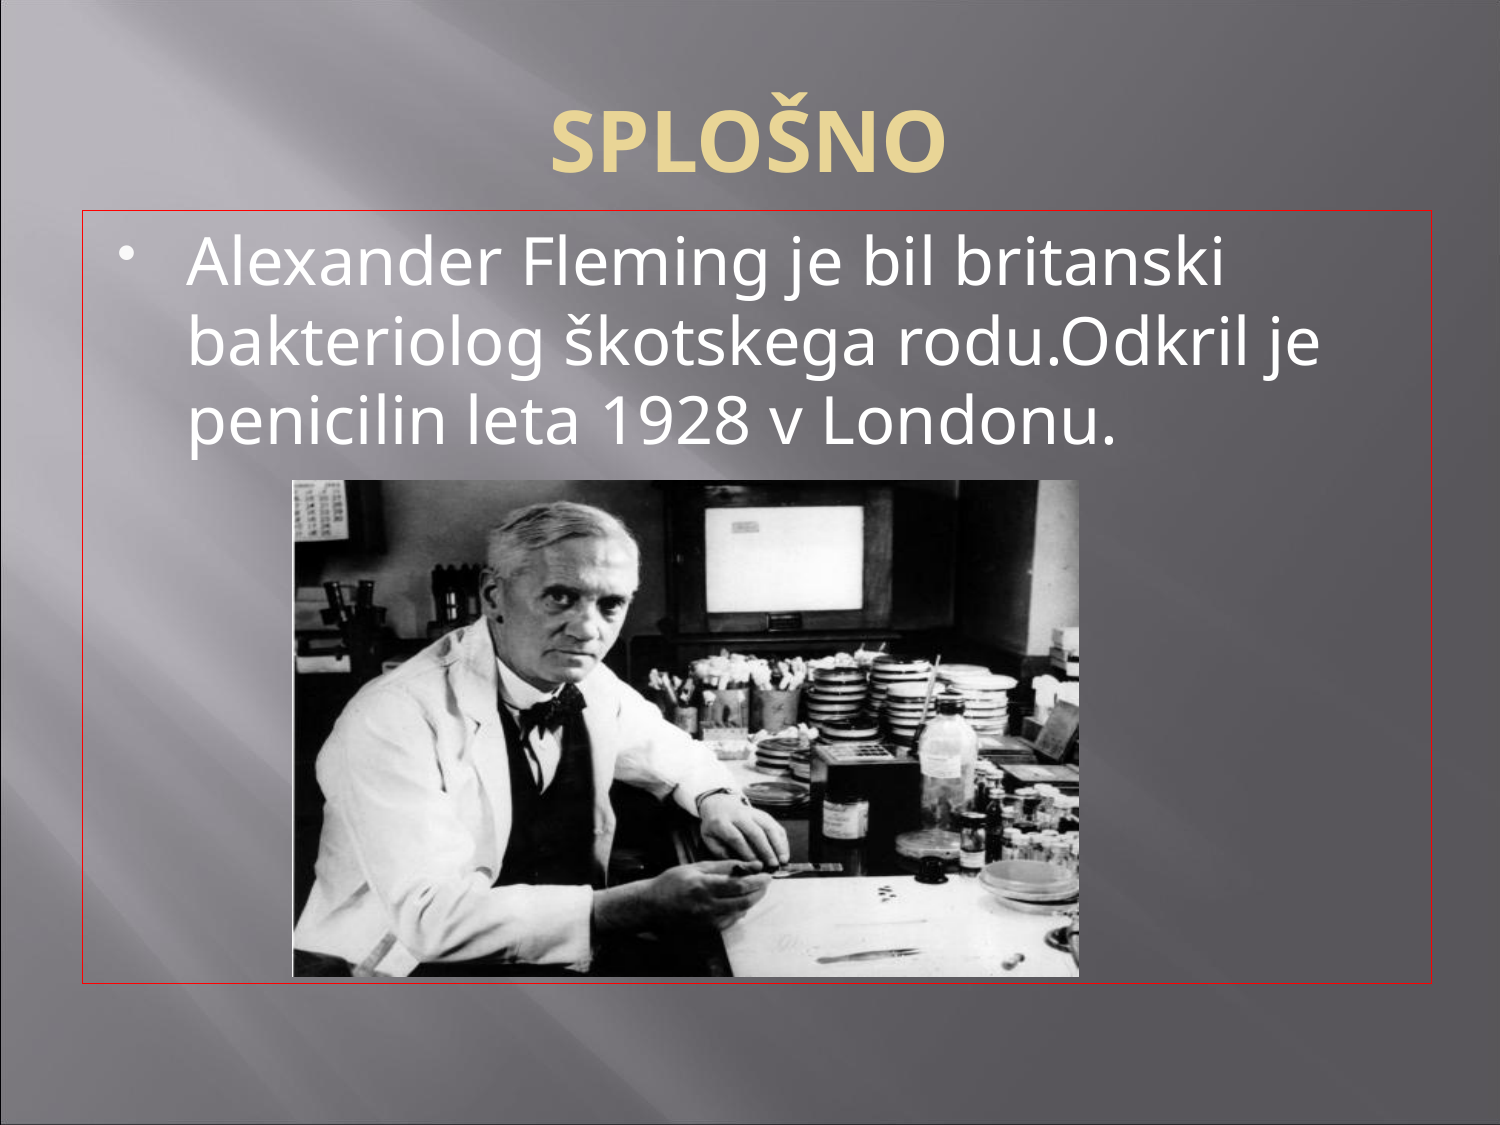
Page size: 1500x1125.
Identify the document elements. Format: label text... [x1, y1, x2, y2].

title SPLOŠNO [75, 45, 1425, 233]
list Alexander Fleming je bil britanski bakteriolog škotskega rodu.Odkril je penicilin leta 1928 v Londonu. [82, 210, 1432, 984]
picture [0, 0, 1500, 1125]
